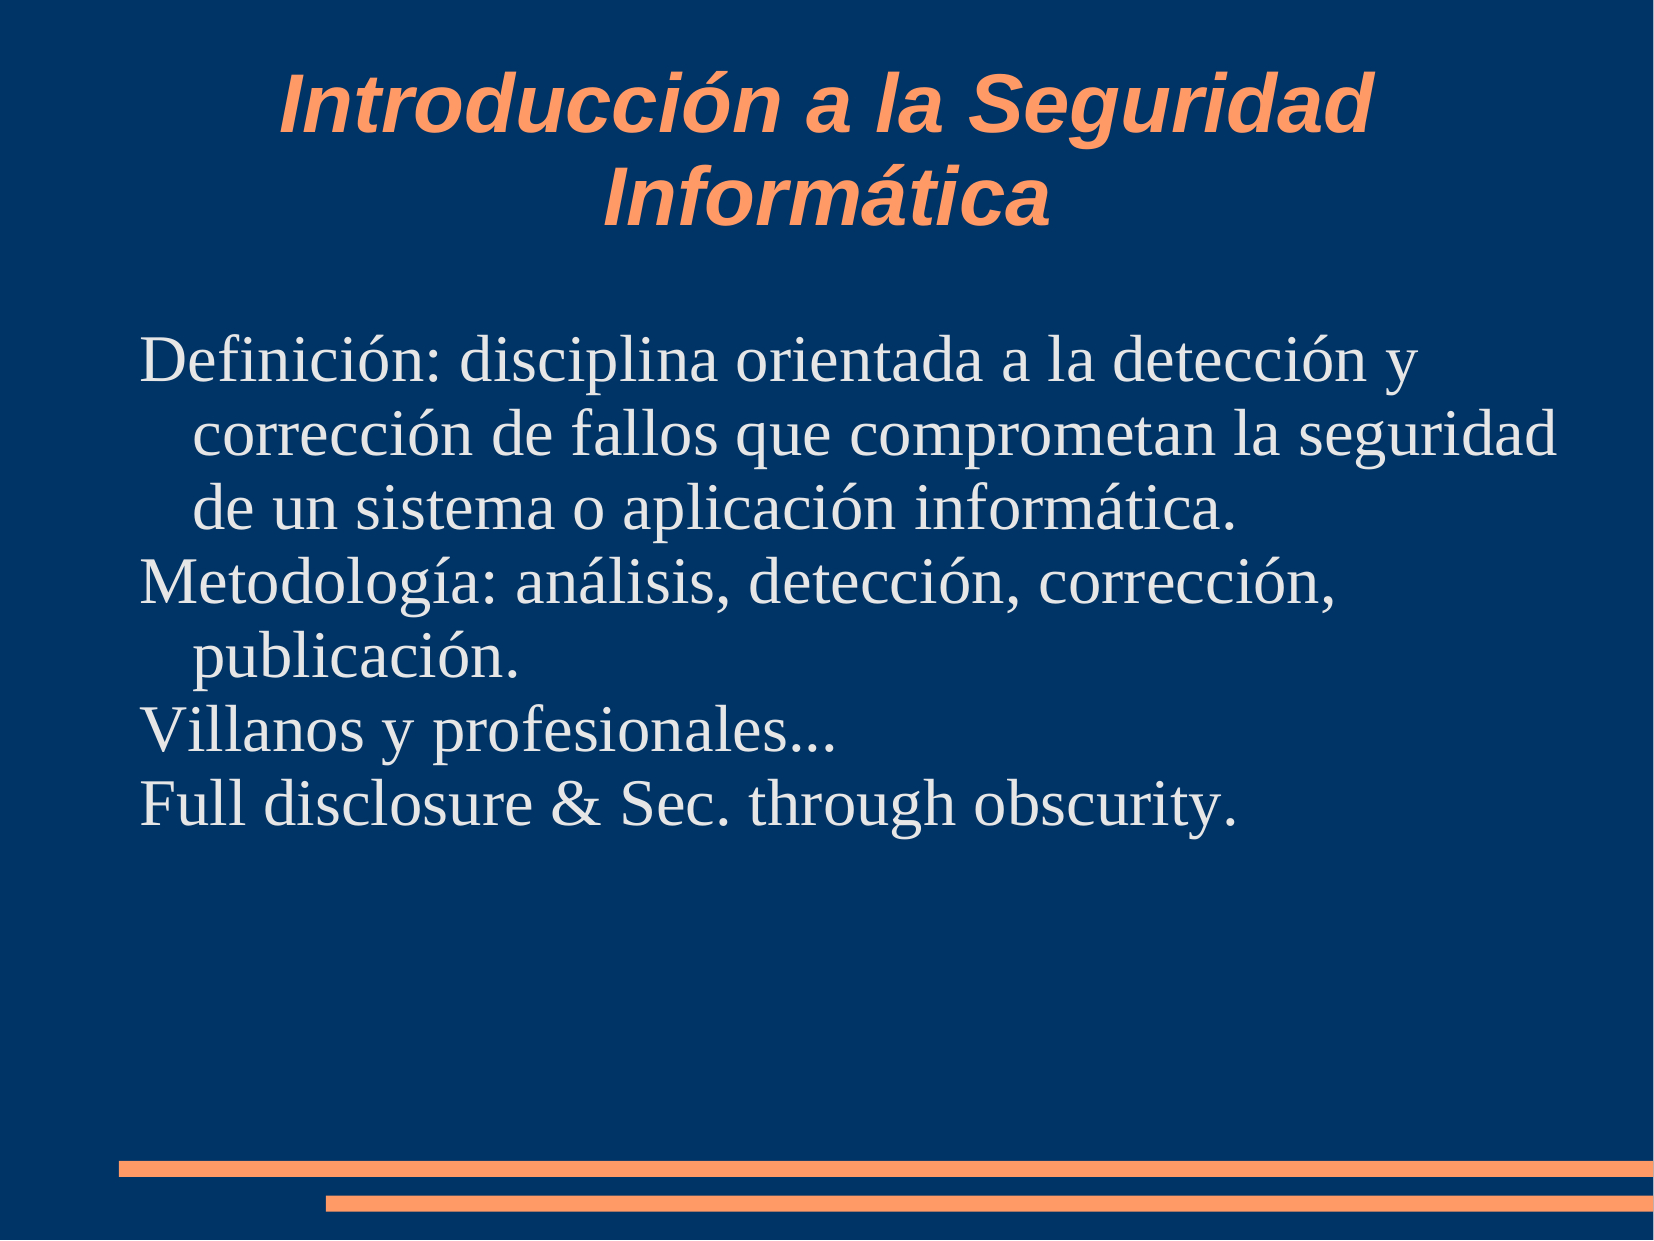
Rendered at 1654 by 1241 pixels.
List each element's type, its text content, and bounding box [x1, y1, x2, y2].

list Definición: disciplina orientada a la detección y corrección de fallos que comprometan la seguridad de un sistema o aplicación informática. Metodología: análisis, detección, corrección, publicación. Villanos y profesionales... Full disclosure & Sec. through obscurity. [121, 322, 1561, 1118]
title Introducción a la Seguridad Informática [121, 44, 1534, 256]
